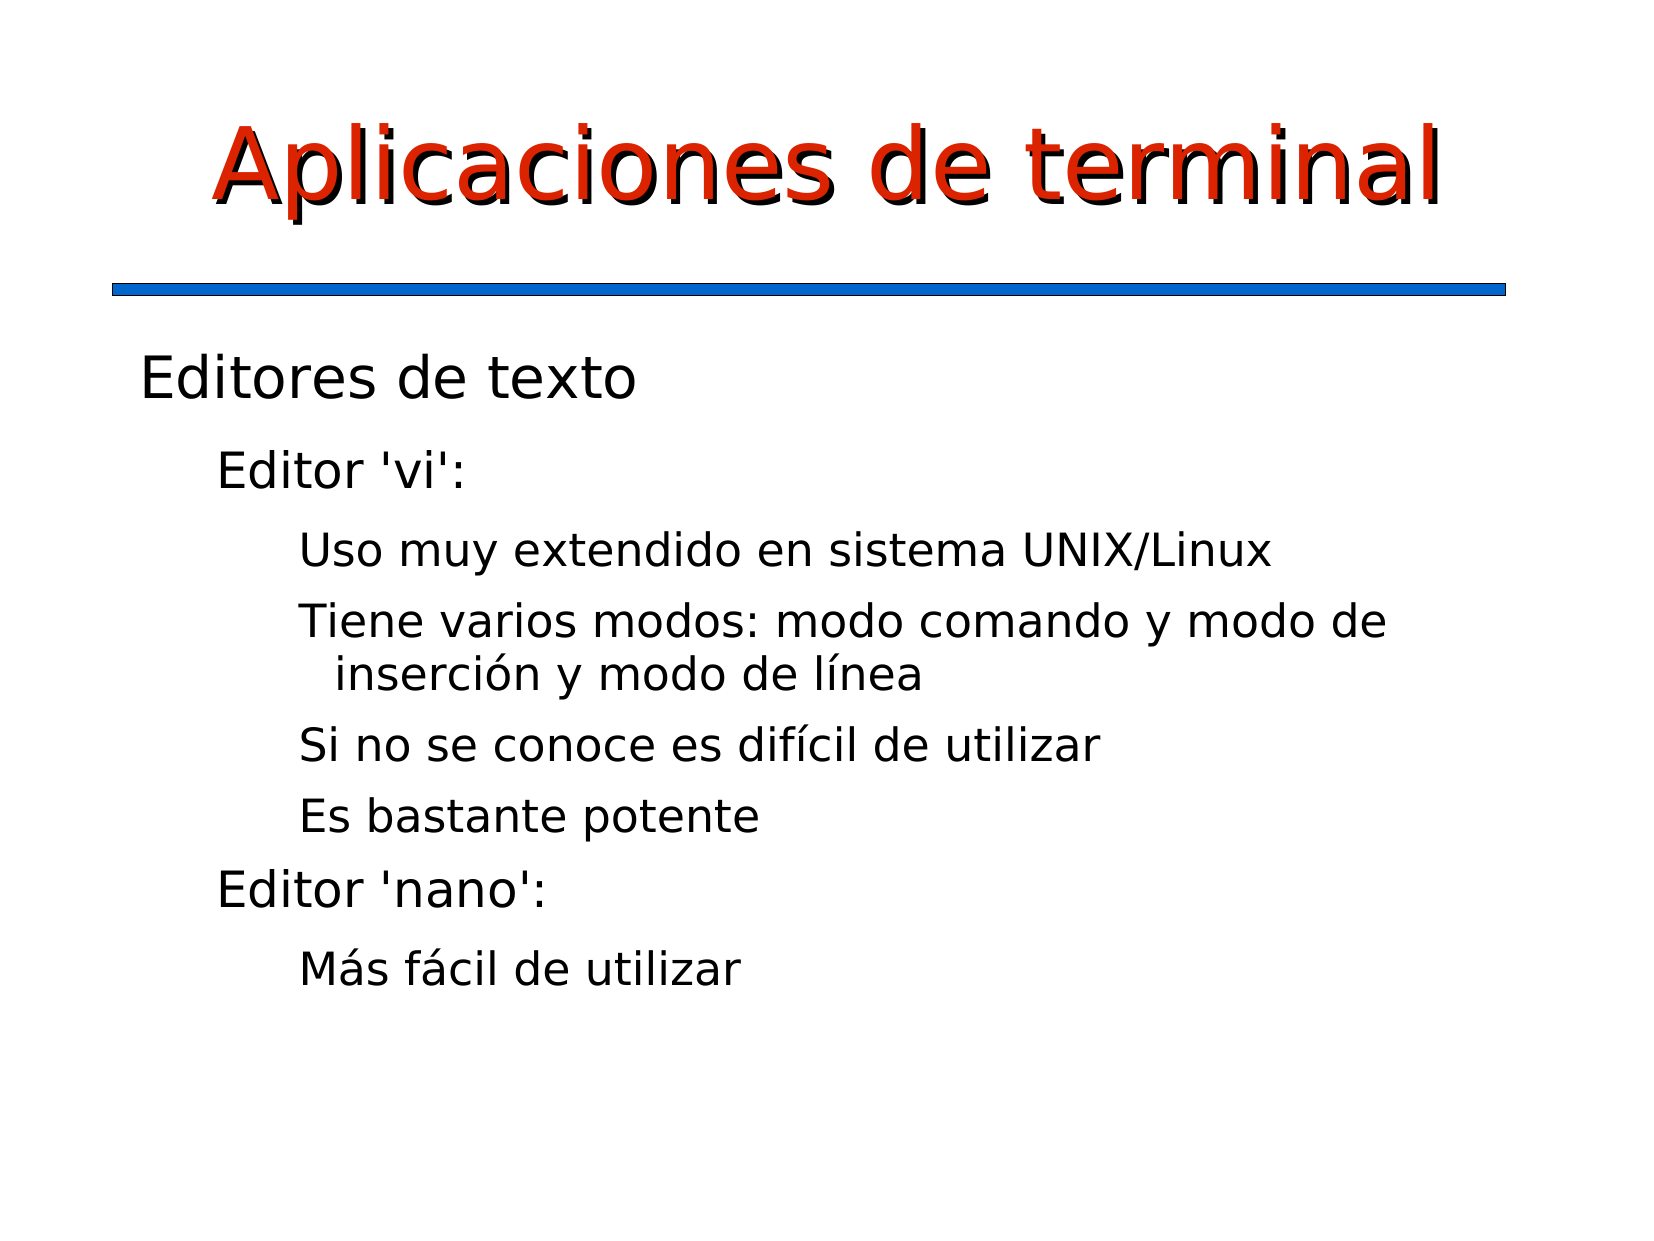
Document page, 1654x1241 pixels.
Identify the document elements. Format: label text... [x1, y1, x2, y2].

list Editores de texto Editor 'vi': Uso muy extendido en sistema UNIX/Linux Tiene varios modos: modo comando y modo de inserción y modo de línea Si no se conoce es difícil de utilizar Es bastante potente Editor 'nano': Más fácil de utilizar [121, 344, 1534, 1127]
title Aplicaciones de terminal [121, 61, 1534, 269]
